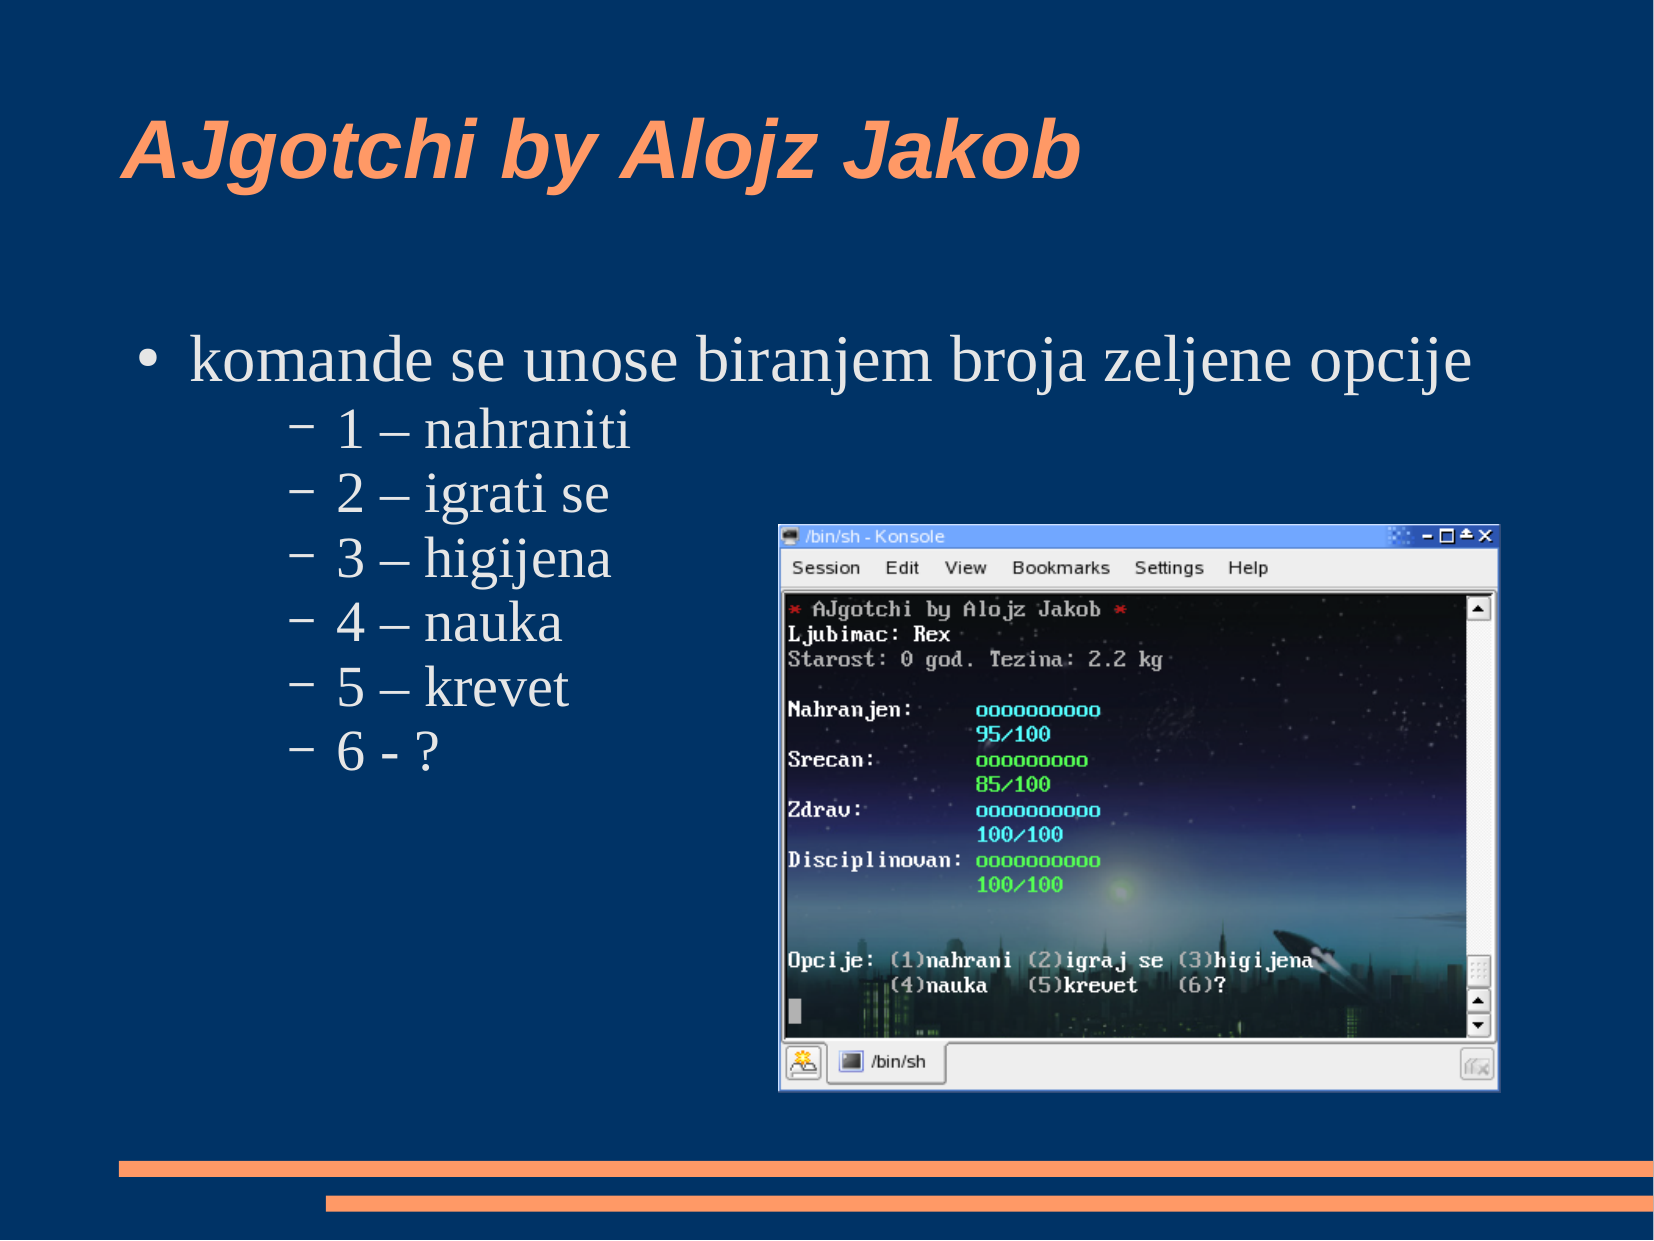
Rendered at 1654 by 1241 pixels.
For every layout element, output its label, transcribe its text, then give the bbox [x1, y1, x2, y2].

picture [778, 524, 1501, 1093]
title AJgotchi by Alojz Jakob [121, 46, 1534, 254]
list komande se unose biranjem broja zeljene opcije 1 – nahraniti 2 – igrati se 3 – higijena 4 – nauka 5 – krevet 6 - ? [121, 322, 1561, 1132]
